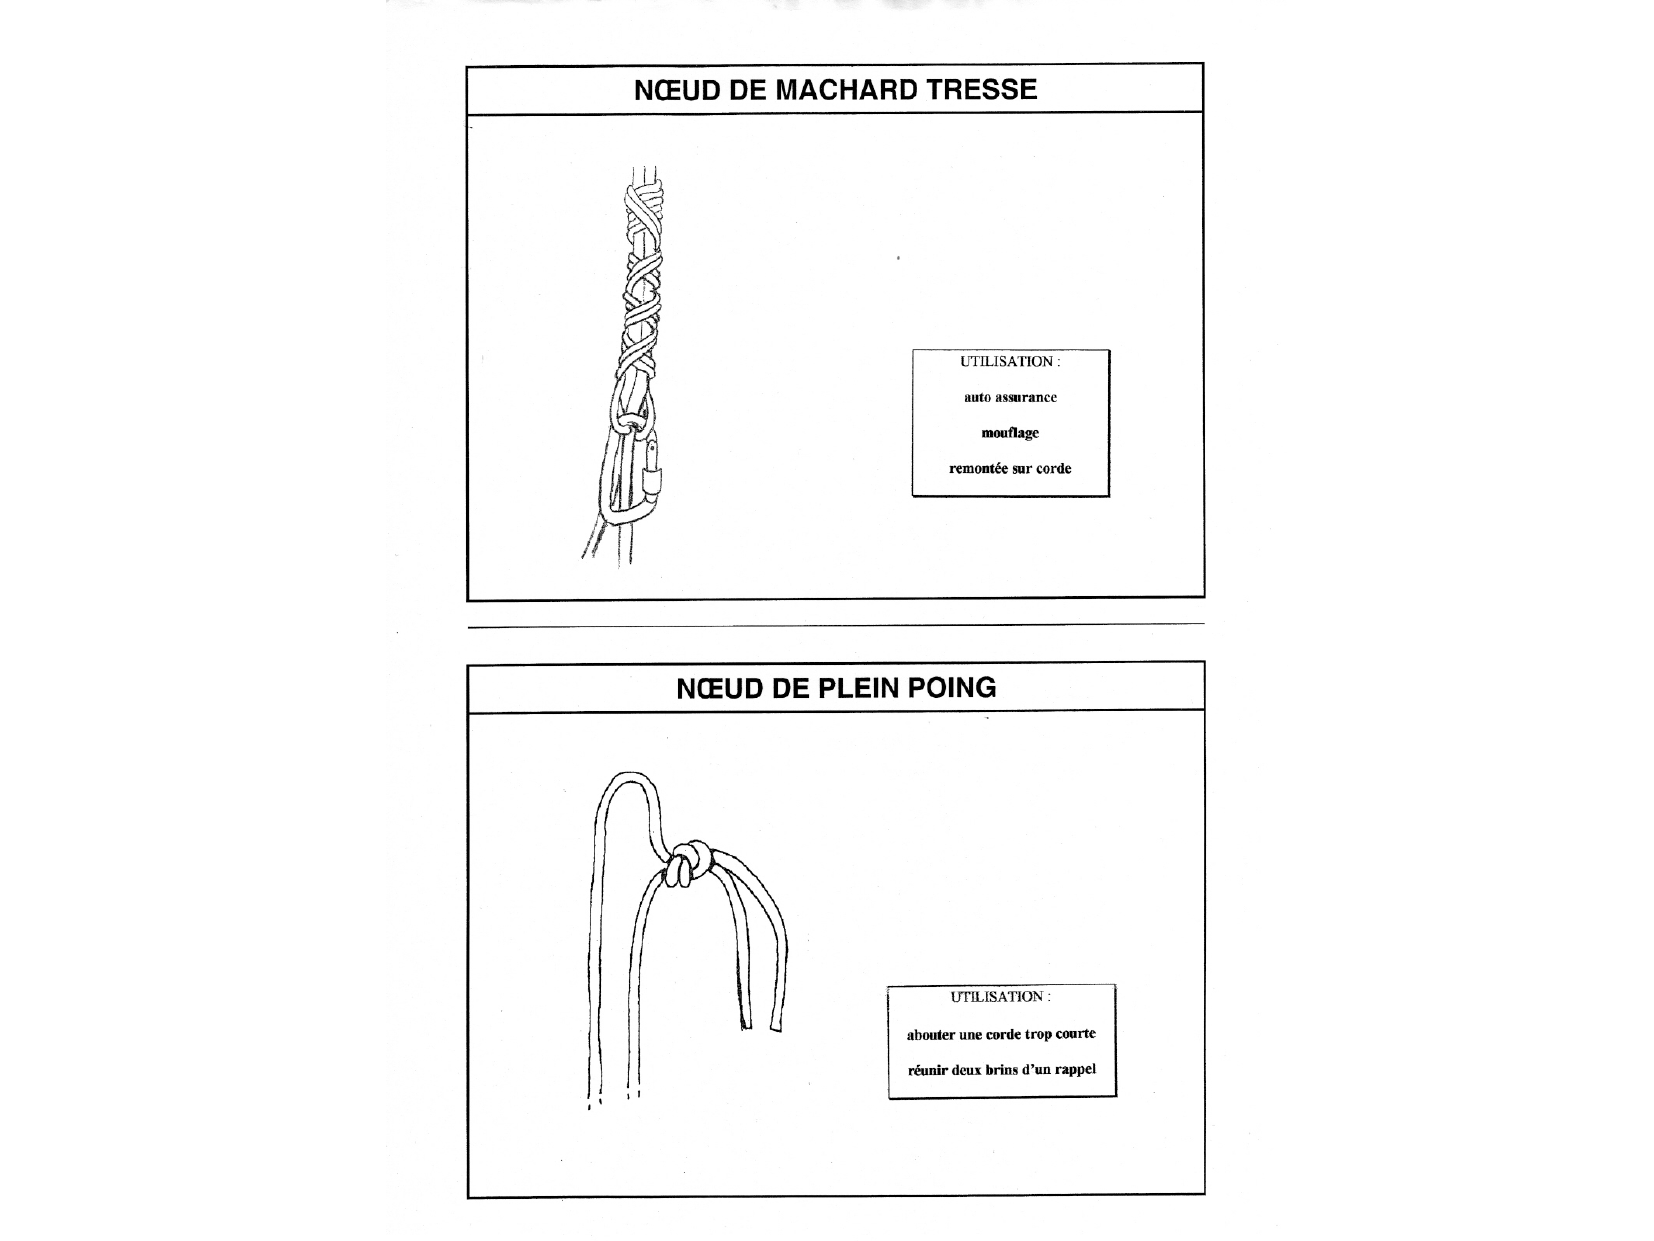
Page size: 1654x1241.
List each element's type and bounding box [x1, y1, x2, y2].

picture [386, 0, 1288, 1241]
